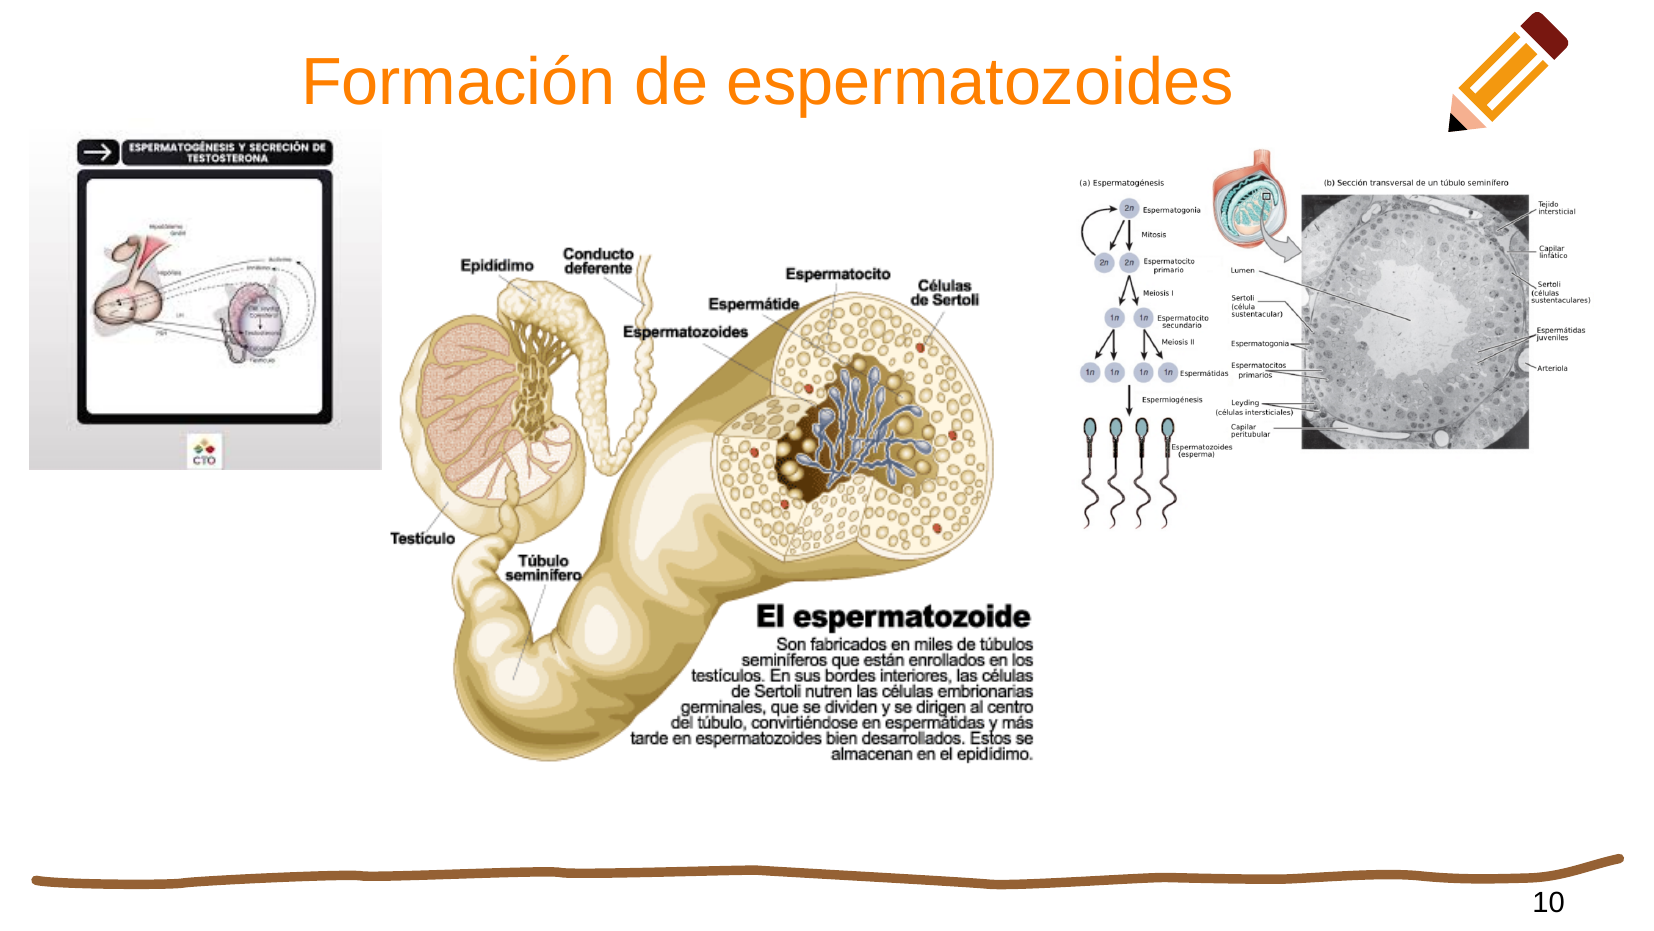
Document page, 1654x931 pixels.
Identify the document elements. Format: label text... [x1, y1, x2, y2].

picture [1062, 147, 1594, 532]
picture [383, 245, 1041, 768]
picture [29, 118, 382, 470]
title Formación de espermatozoides [88, 29, 1447, 133]
